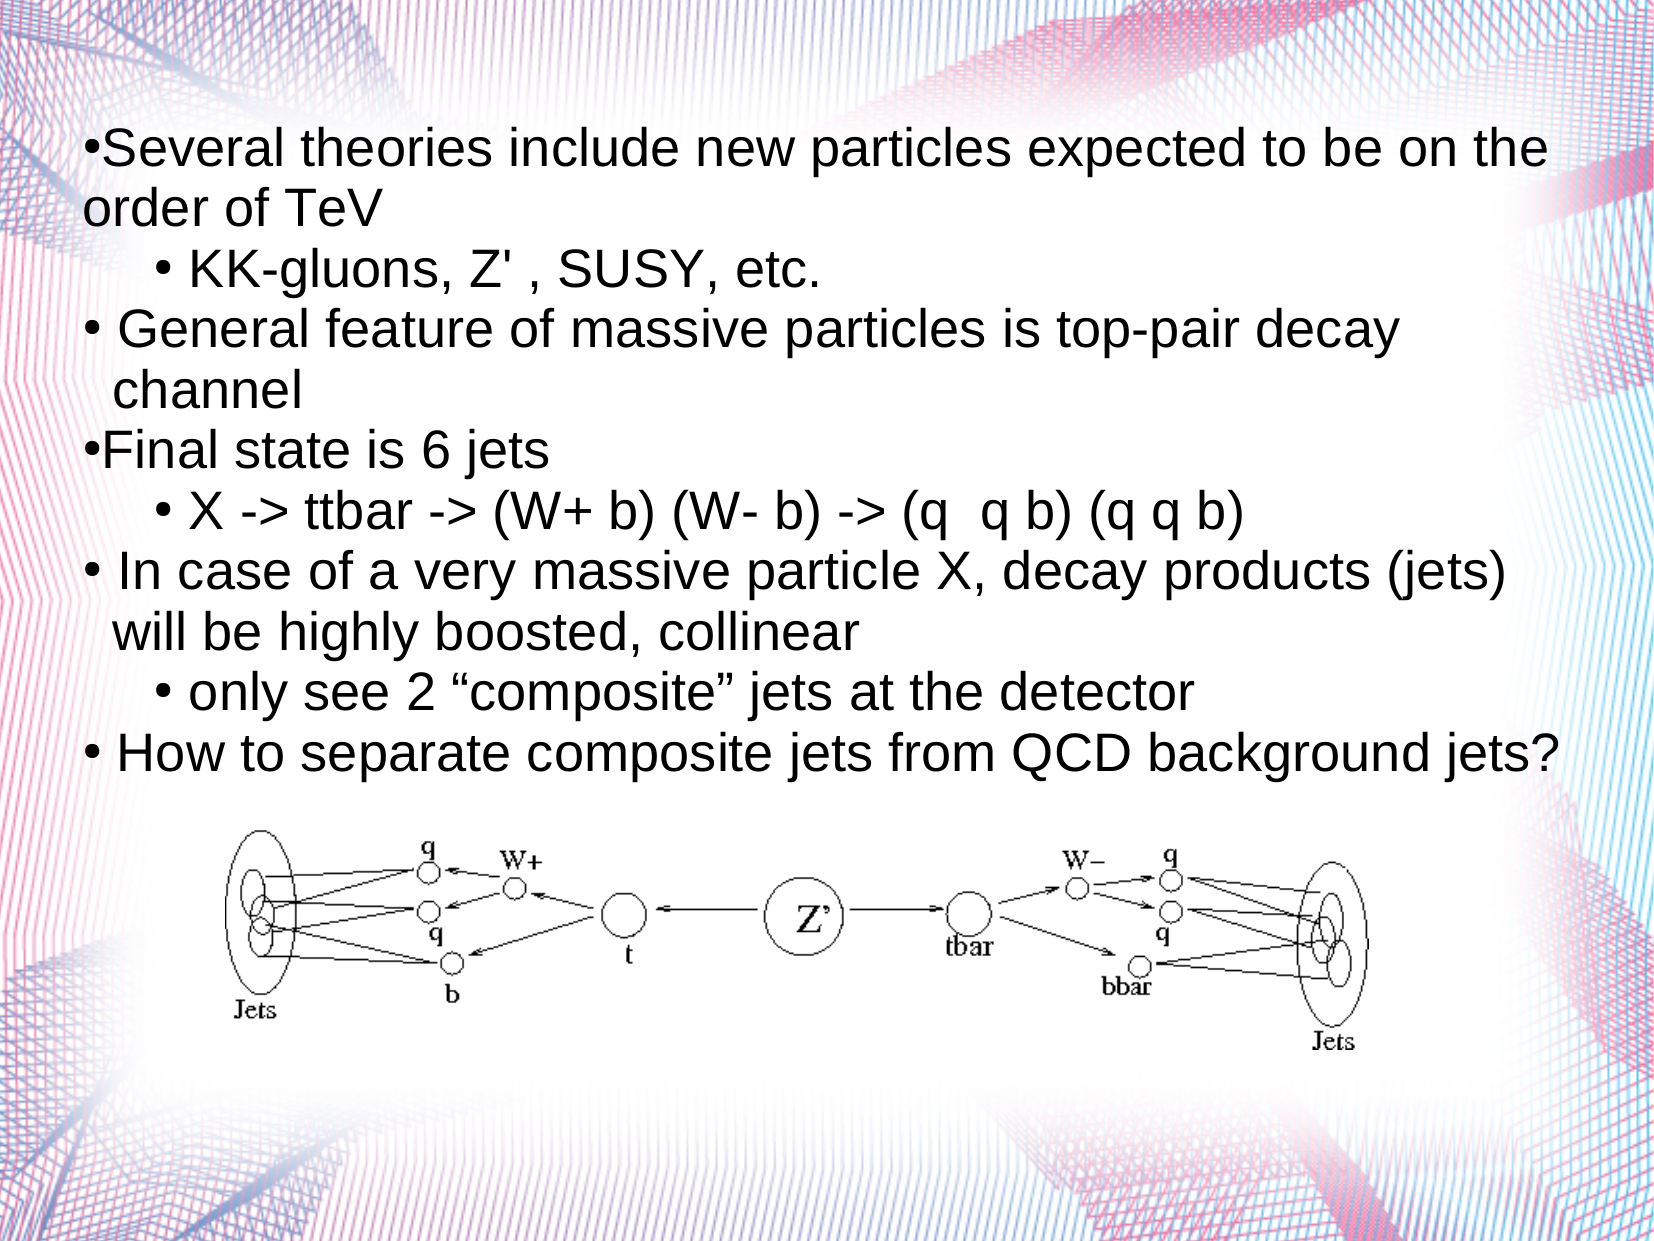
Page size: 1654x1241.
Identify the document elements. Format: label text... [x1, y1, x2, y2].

picture [0, 0, 1654, 1241]
subtitle Several theories include new particles expected to be on the order of TeV KK-gluons, Z' , SUSY, etc. General feature of massive particles is top-pair decay channel Final state is 6 jets X -> ttbar -> (W+ b) (W- b) -> (q q b) (q q b) In case of a very massive particle X, decay products (jets) will be highly boosted, collinear only see 2 “composite” jets at the detector How to separate composite jets from QCD background jets? [82, 37, 1571, 863]
